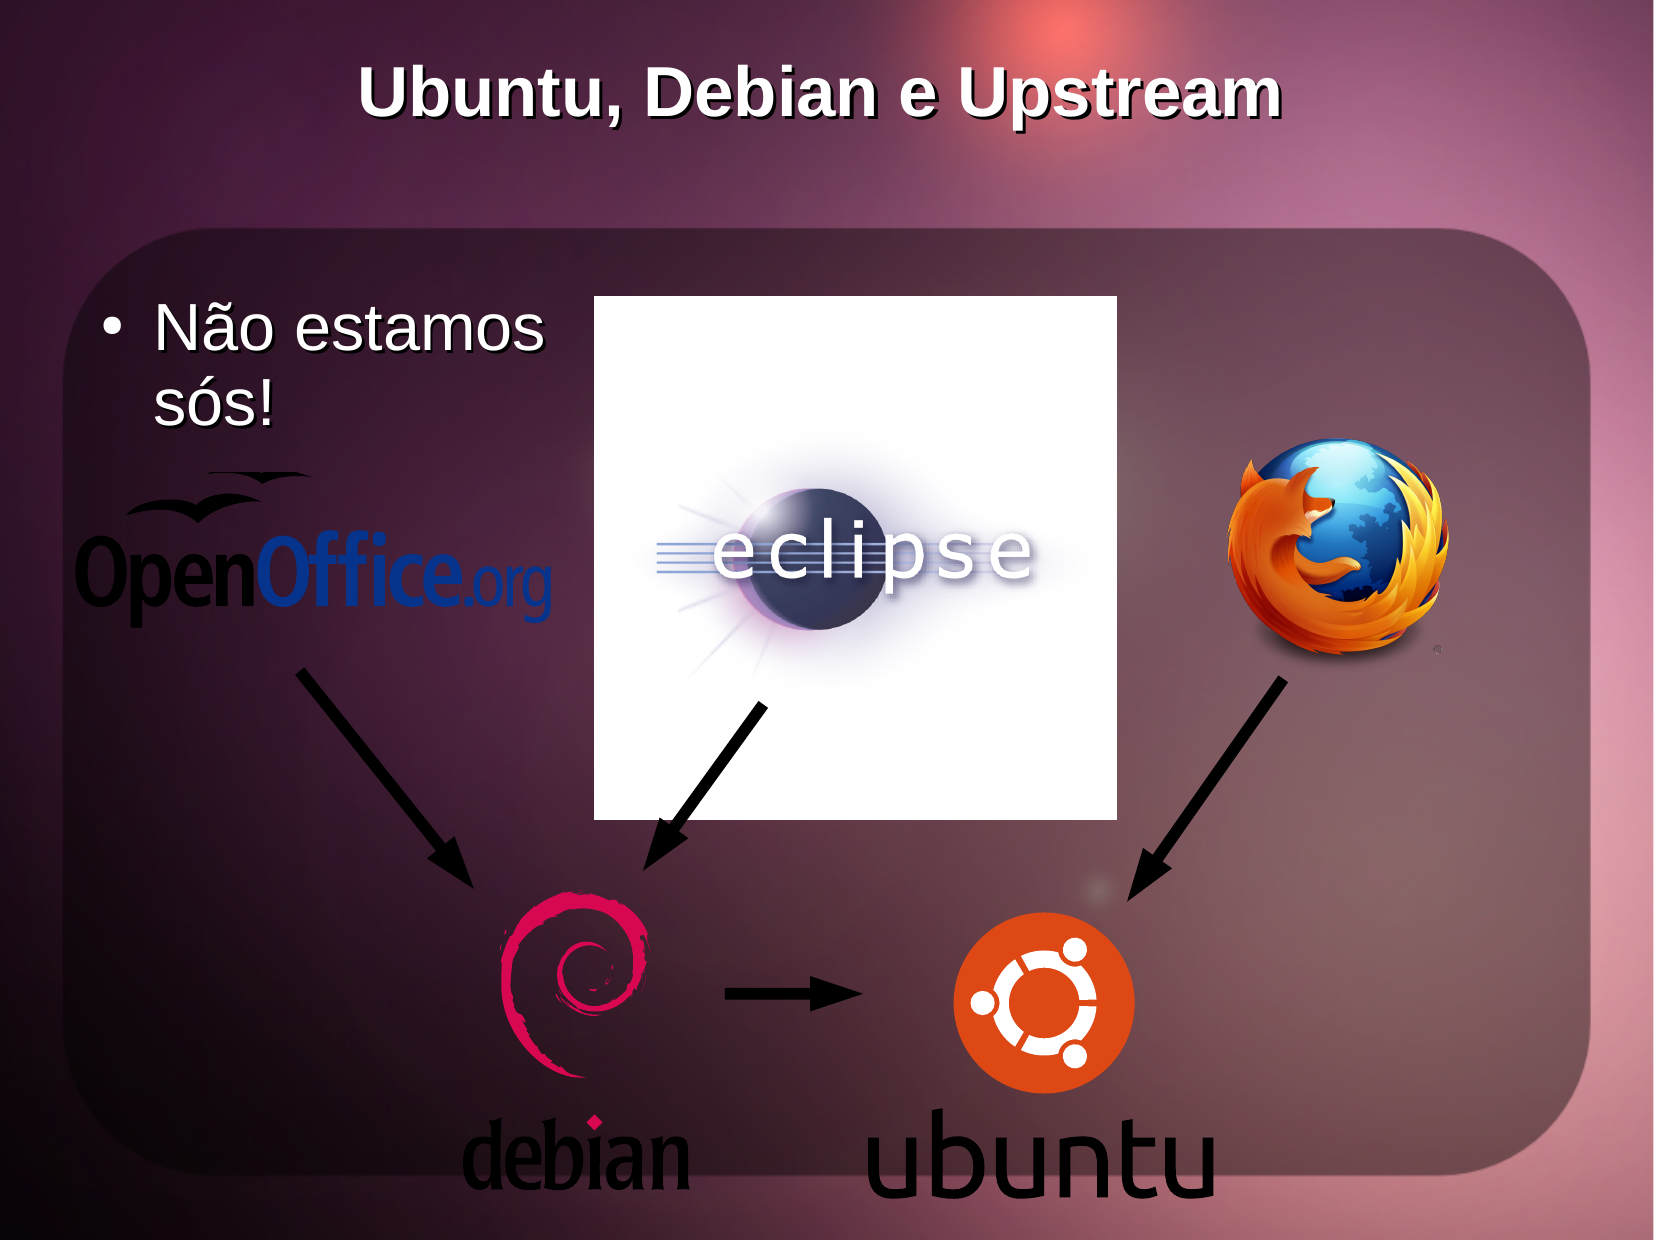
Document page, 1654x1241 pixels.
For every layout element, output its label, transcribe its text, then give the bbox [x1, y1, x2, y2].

title Ubuntu, Debian e Upstream [76, 35, 1565, 149]
picture [0, 0, 1654, 1240]
list Não estamos sós! [82, 290, 809, 1109]
